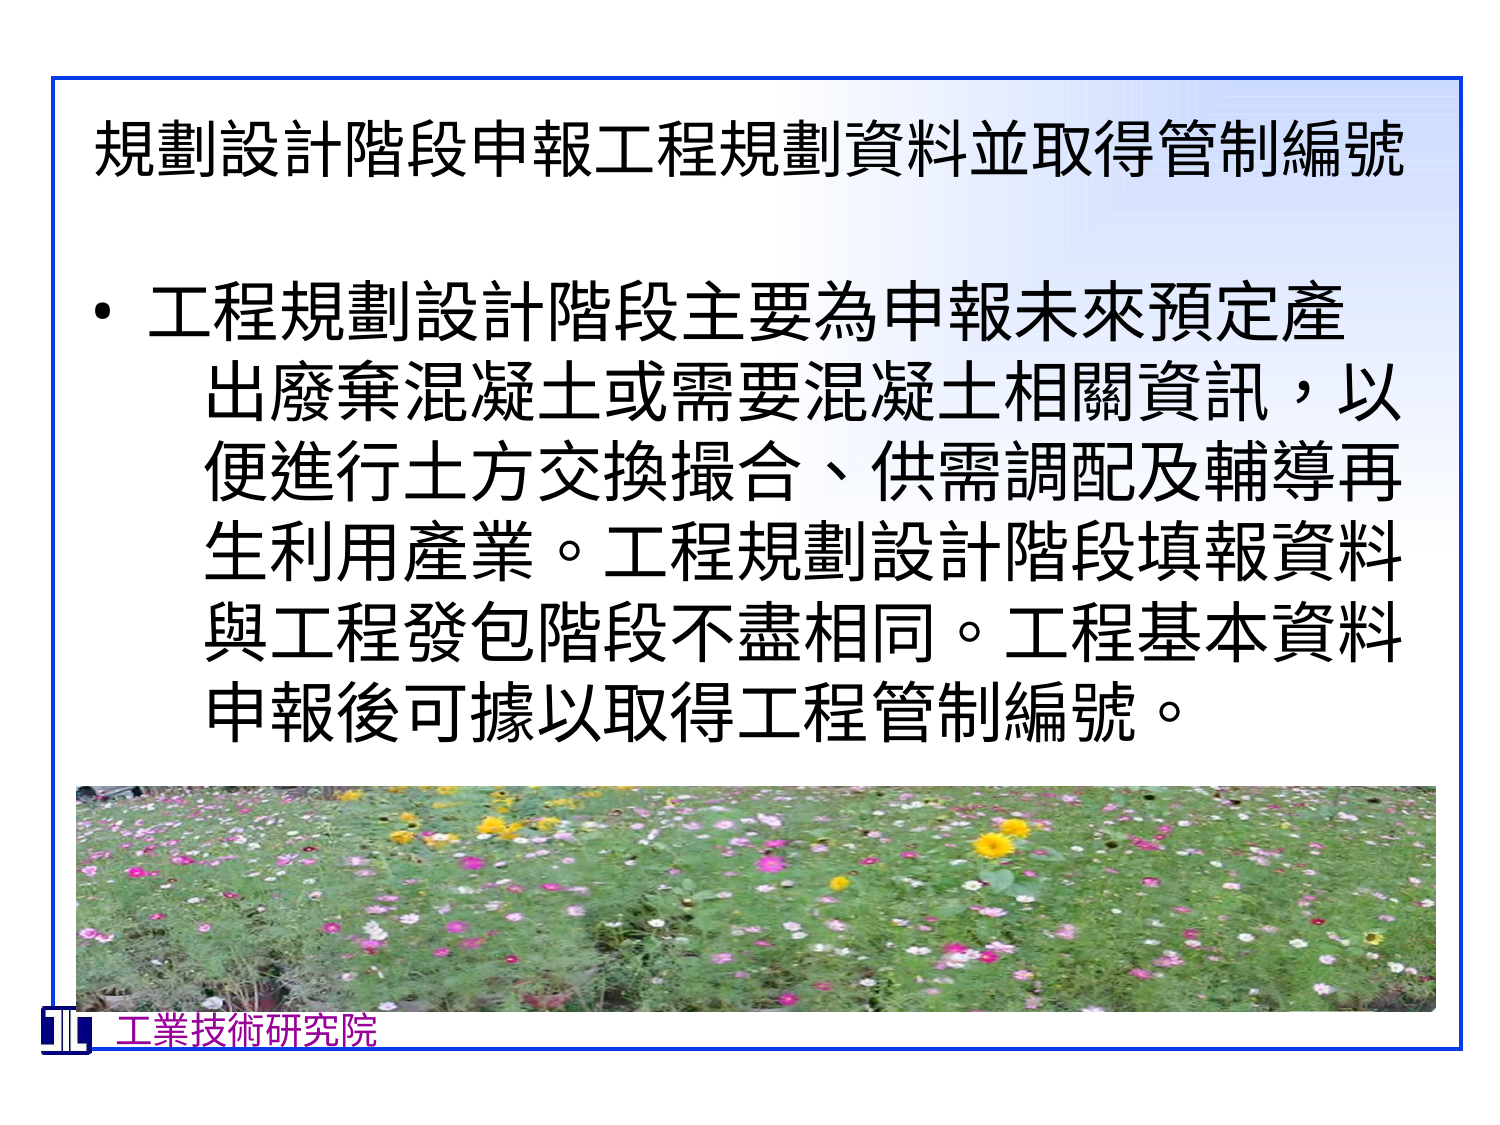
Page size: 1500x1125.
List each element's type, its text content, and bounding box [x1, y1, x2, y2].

title 規劃設計階段申報工程規劃資料並取得管制編號 [75, 45, 1426, 233]
picture [76, 786, 1436, 1012]
list 工程規劃設計階段主要為申報未來預定產出廢棄混凝土或需要混凝土相關資訊，以便進行土方交換撮合、供需調配及輔導再生利用產業。工程規劃設計階段填報資料與工程發包階段不盡相同。工程基本資料申報後可據以取得工程管制編號。 [75, 262, 1426, 1005]
